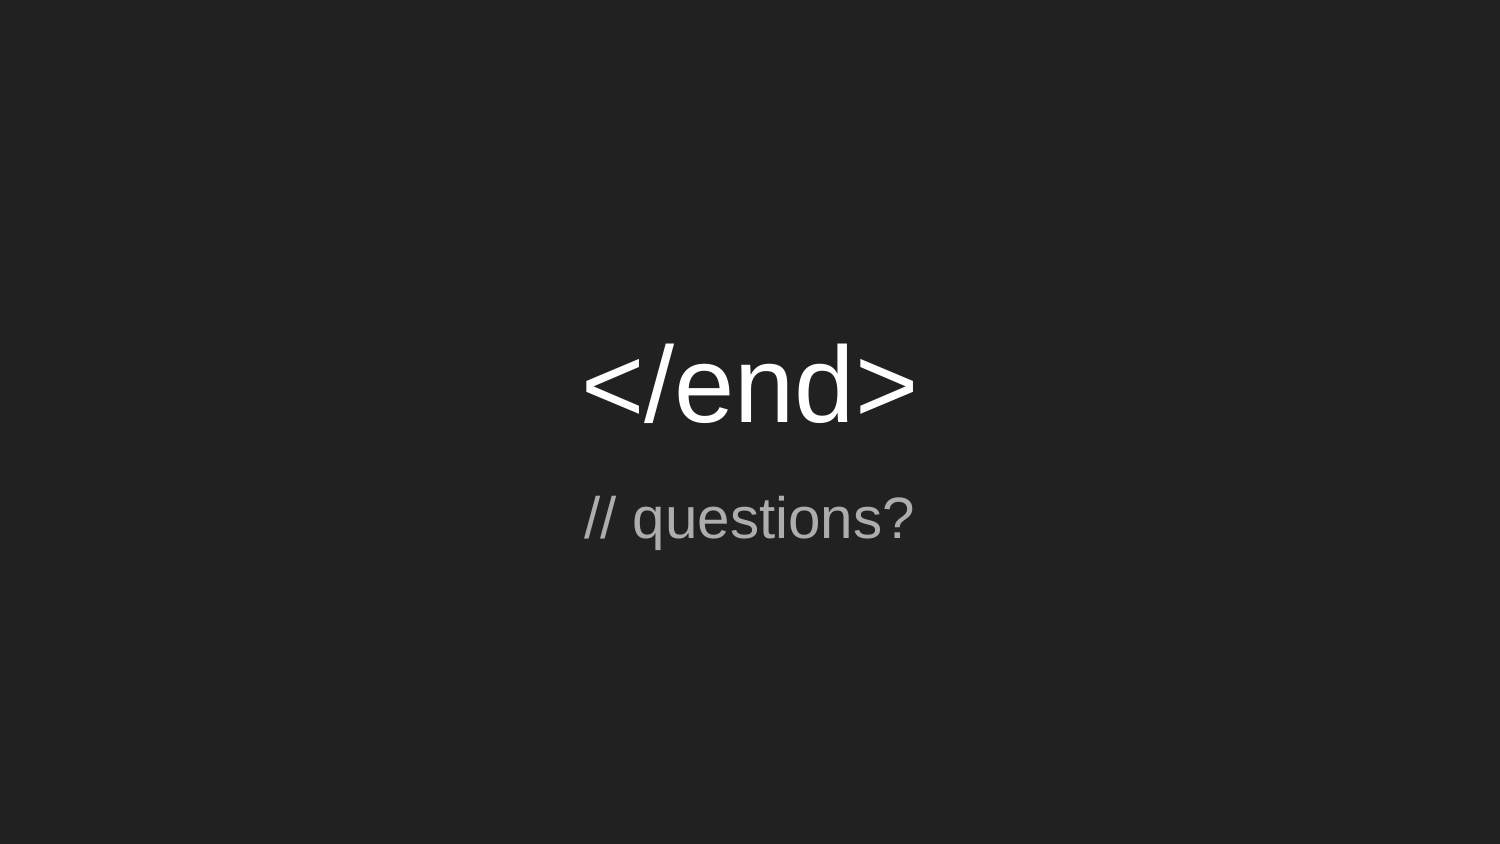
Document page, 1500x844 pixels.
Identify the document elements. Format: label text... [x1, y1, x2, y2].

title </end> [51, 122, 1449, 459]
subtitle // questions? [51, 464, 1449, 595]
